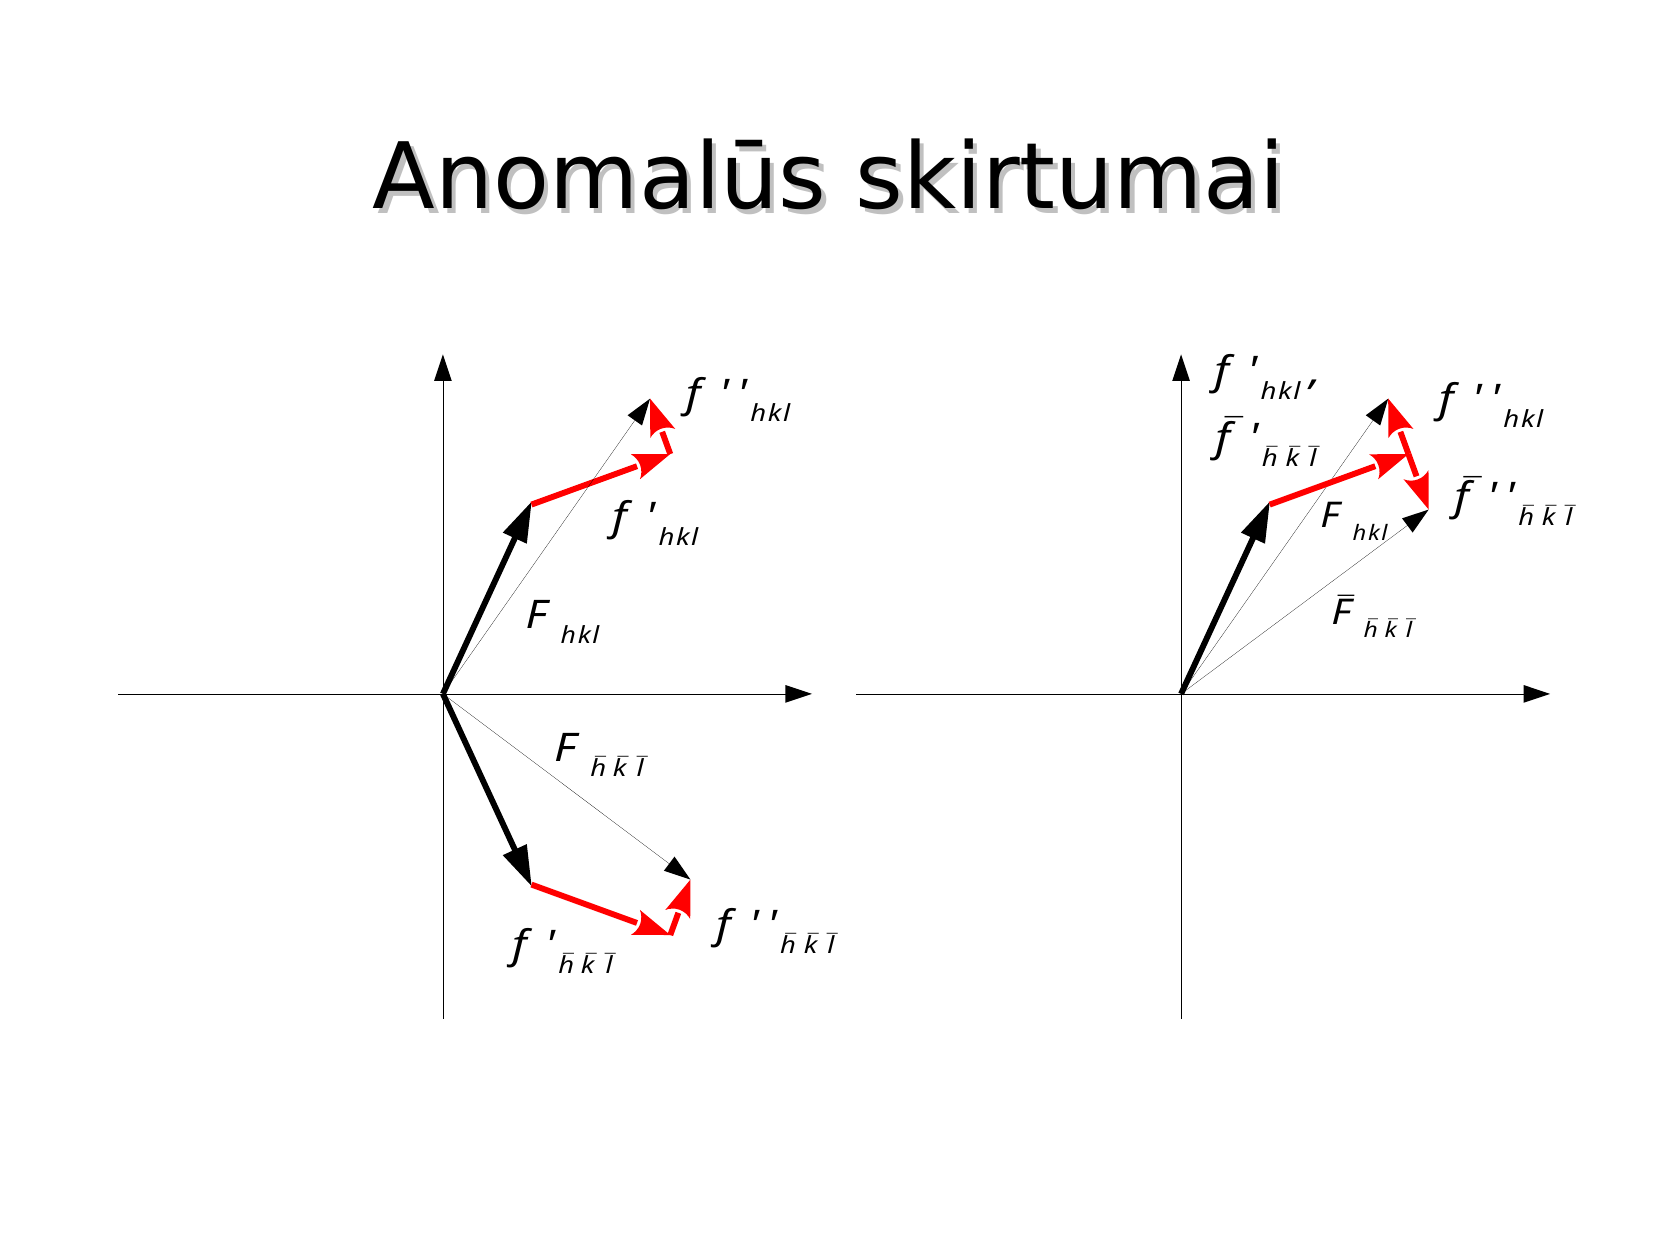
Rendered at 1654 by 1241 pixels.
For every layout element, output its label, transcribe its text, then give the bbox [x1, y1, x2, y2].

chart [700, 895, 846, 960]
chart [670, 363, 798, 429]
chart [596, 487, 706, 552]
chart [1422, 369, 1551, 434]
chart [496, 915, 623, 980]
chart [517, 585, 606, 650]
chart [546, 717, 655, 783]
chart [1323, 585, 1424, 644]
chart [1438, 466, 1584, 532]
chart [1198, 340, 1329, 473]
chart [1313, 487, 1394, 547]
title Anomalūs skirtumai [123, 73, 1536, 281]
